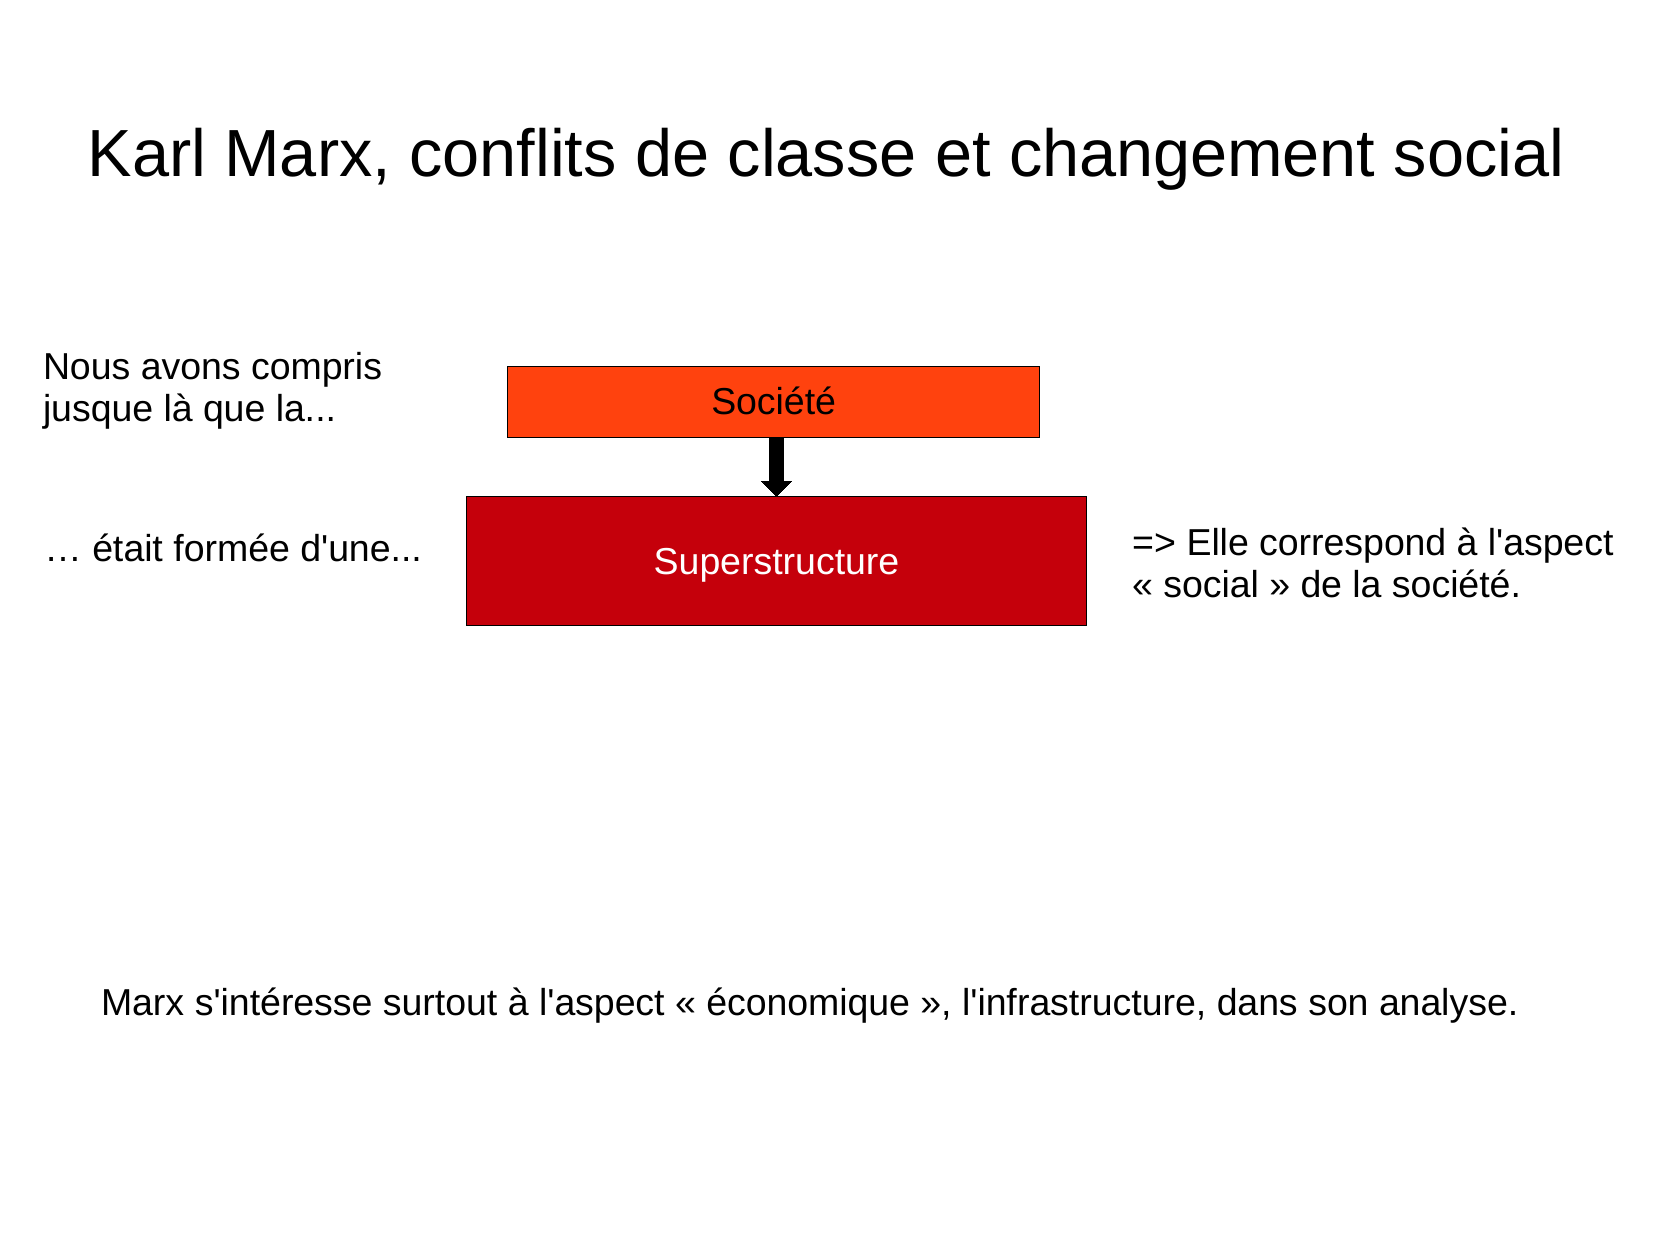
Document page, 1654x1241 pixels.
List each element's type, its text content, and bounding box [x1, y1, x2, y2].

text_box [761, 437, 792, 497]
text_box Superstructure [466, 496, 1087, 626]
text_box Société [507, 366, 1040, 438]
text_box => Elle correspond à l'aspect « social » de la société. [1117, 513, 1630, 613]
text_box … était formée d'une... [29, 519, 443, 597]
text_box Marx s'intéresse surtout à l'aspect « économique », l'infrastructure, dans son analyse. [86, 974, 1536, 1032]
text_box Nous avons compris jusque là que la... [28, 338, 398, 438]
title Karl Marx, conflits de classe et changement social [82, 56, 1571, 250]
